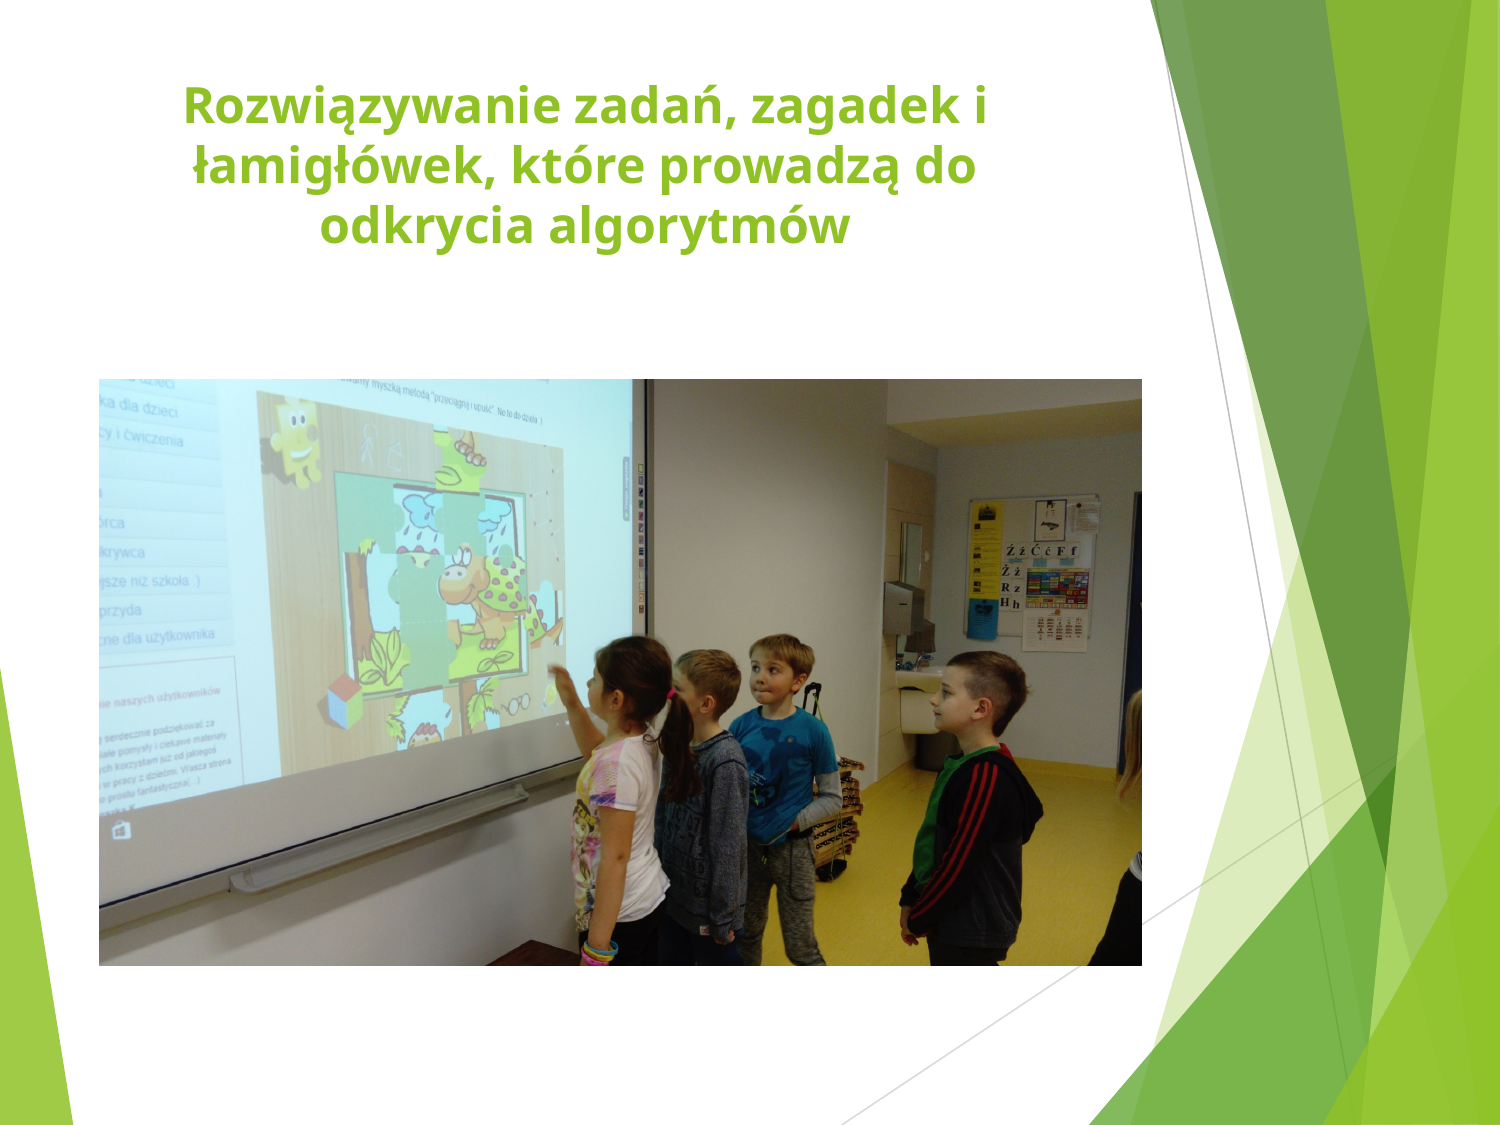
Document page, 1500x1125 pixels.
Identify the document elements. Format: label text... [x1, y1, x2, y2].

picture [99, 379, 1142, 966]
title Rozwiązywanie zadań, zagadek i łamigłówek, które prowadzą do odkrycia algorytmów [64, 66, 1107, 283]
